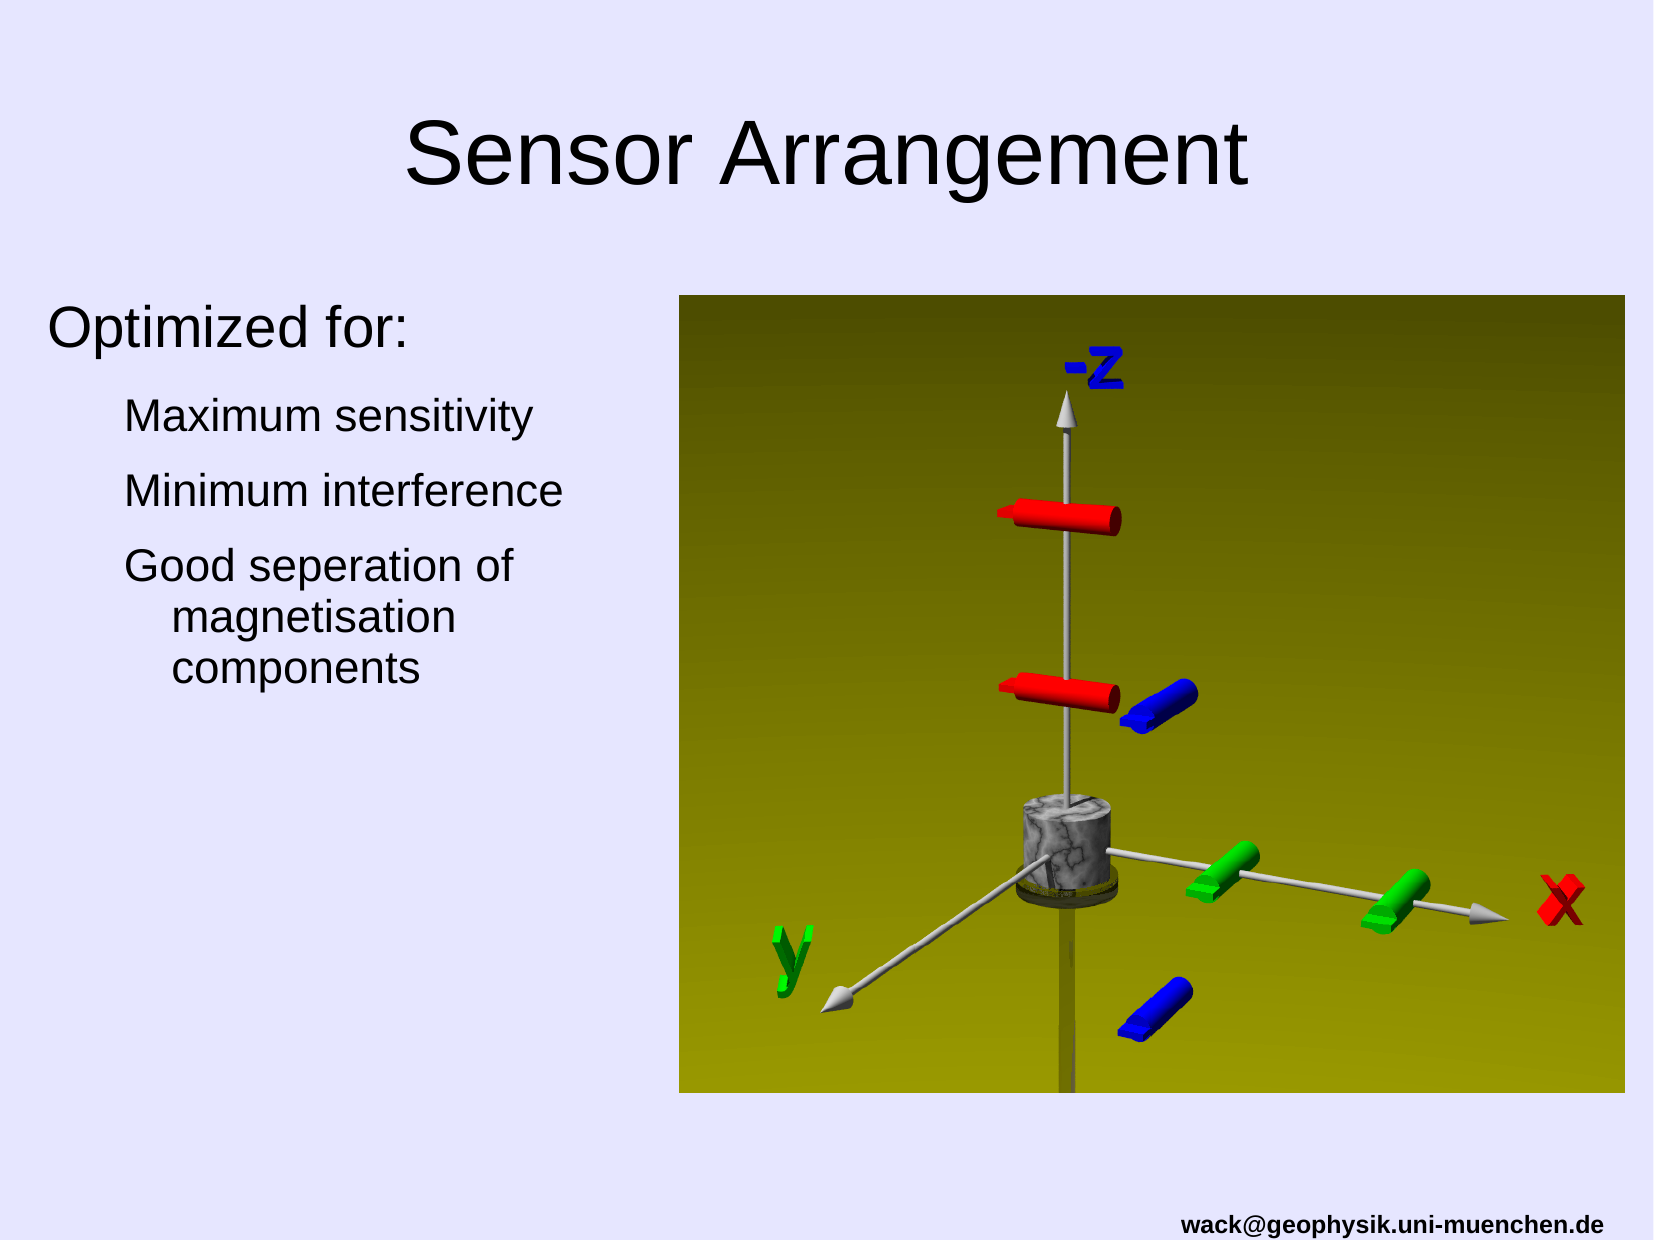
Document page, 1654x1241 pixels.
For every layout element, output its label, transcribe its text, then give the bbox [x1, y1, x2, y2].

picture [679, 295, 1625, 1093]
list Optimized for: Maximum sensitivity Minimum interference Good seperation of magnetisation components [29, 295, 626, 1114]
title Sensor Arrangement [82, 49, 1571, 257]
